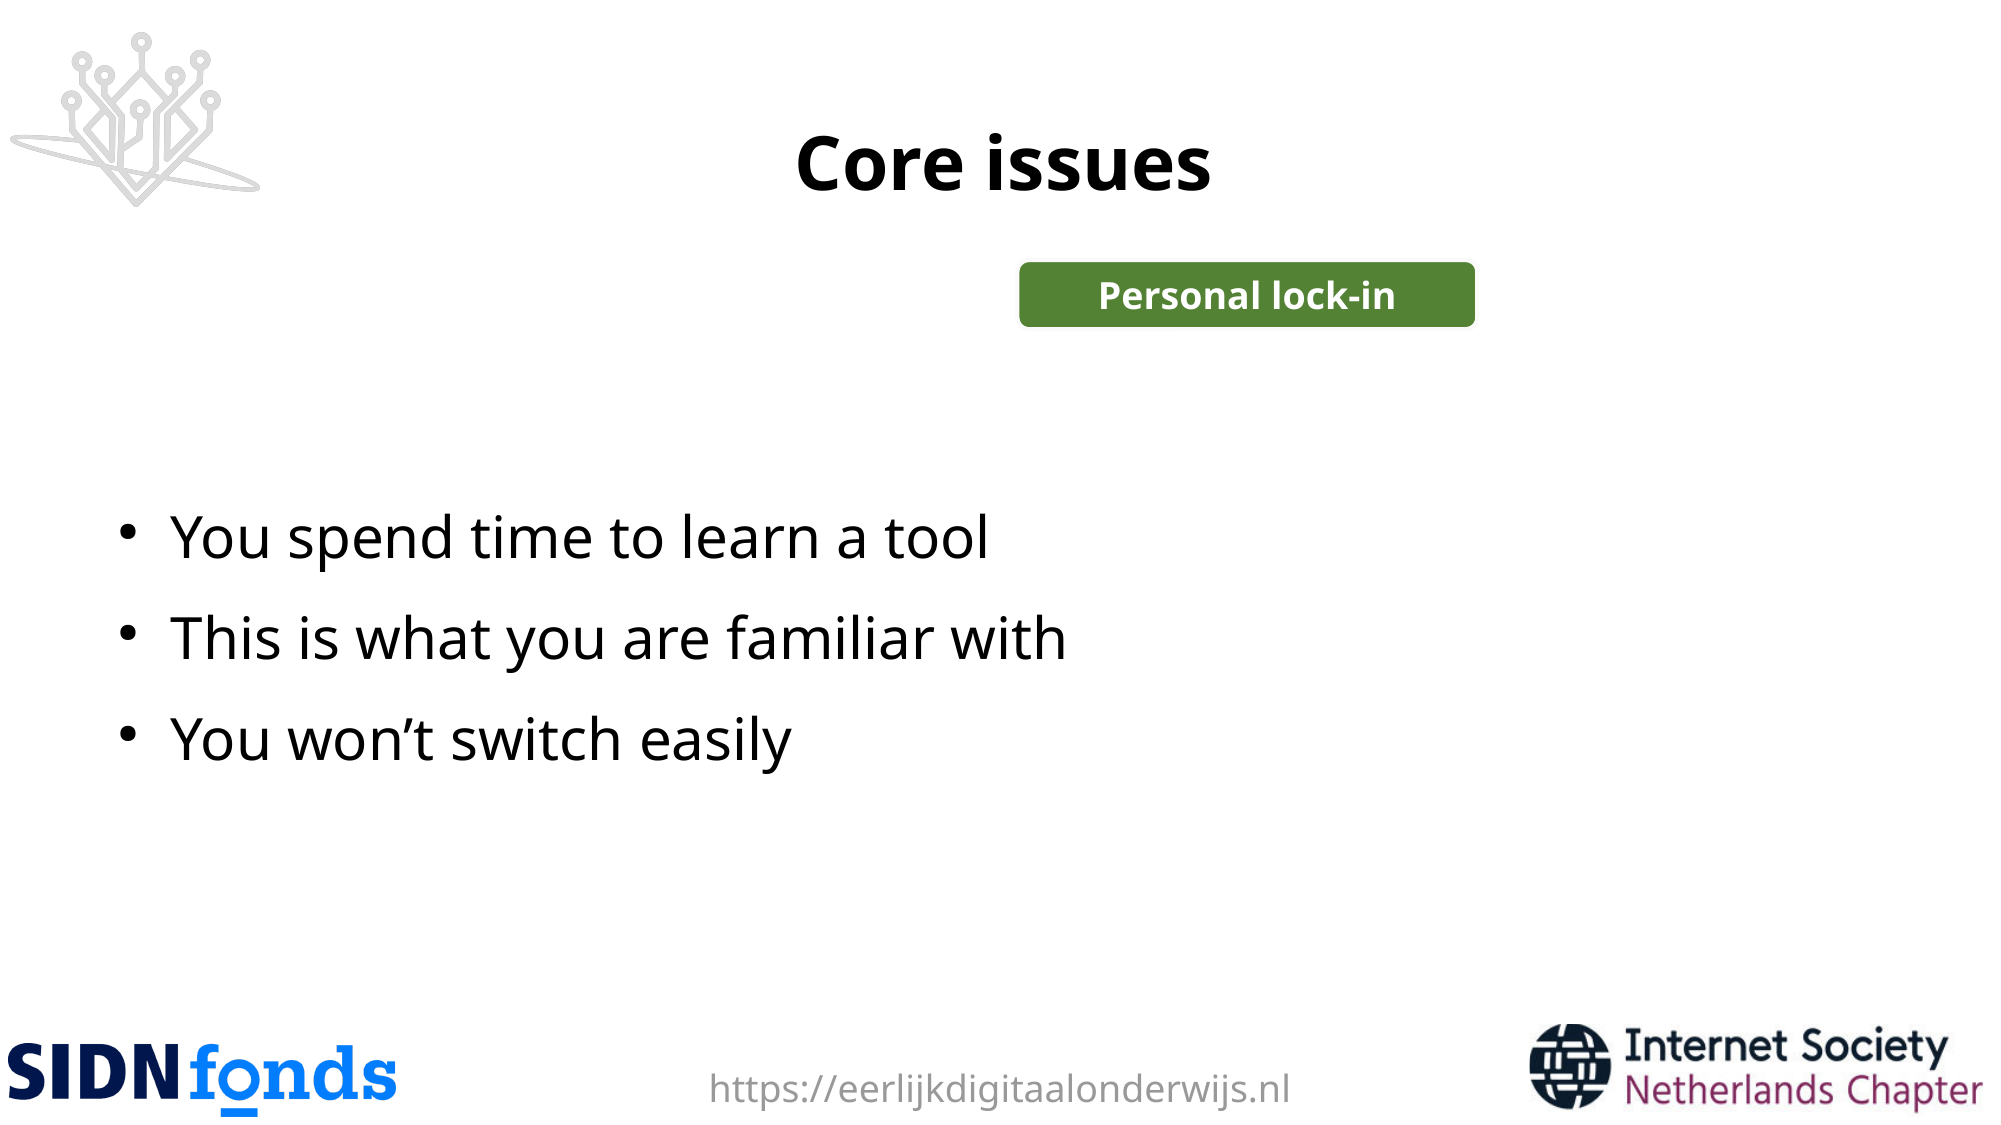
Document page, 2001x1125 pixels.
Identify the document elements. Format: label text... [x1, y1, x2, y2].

picture [8, 1043, 396, 1117]
list You spend time to learn a tool This is what you are familiar with You won’t switch easily [99, 292, 1900, 945]
text_box Personal lock-in [1017, 260, 1478, 330]
text_box Core issues [0, 118, 2000, 214]
picture [1529, 1024, 1995, 1117]
